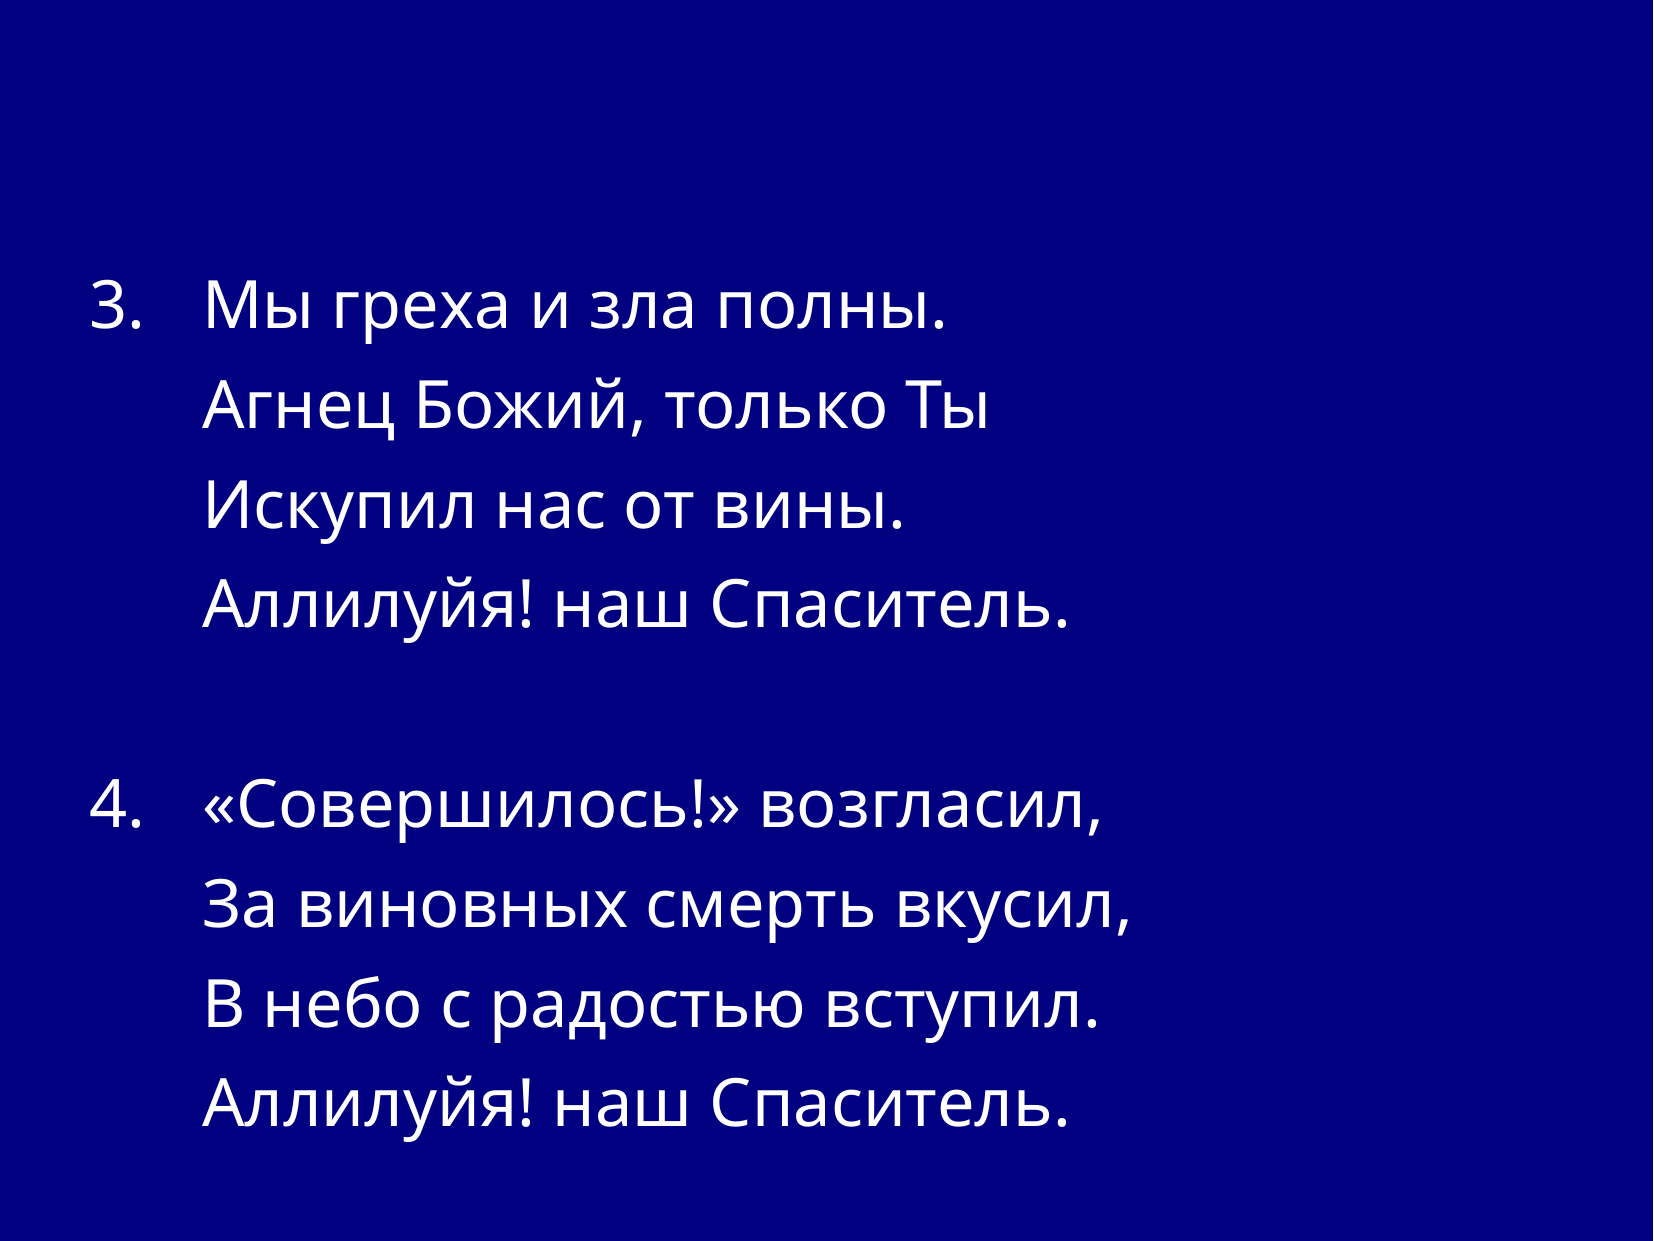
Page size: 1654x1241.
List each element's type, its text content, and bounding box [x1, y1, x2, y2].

text_box 3. Мы греха и зла полны. Агнец Божий, только Ты Искупил нас от вины. Аллилуйя! наш Спаситель. 4. «Совершилось!» возгласил, За виновных смерть вкусил, В небо с радостью вступил. Аллилуйя! наш Спаситель. [75, 150, 1576, 1163]
